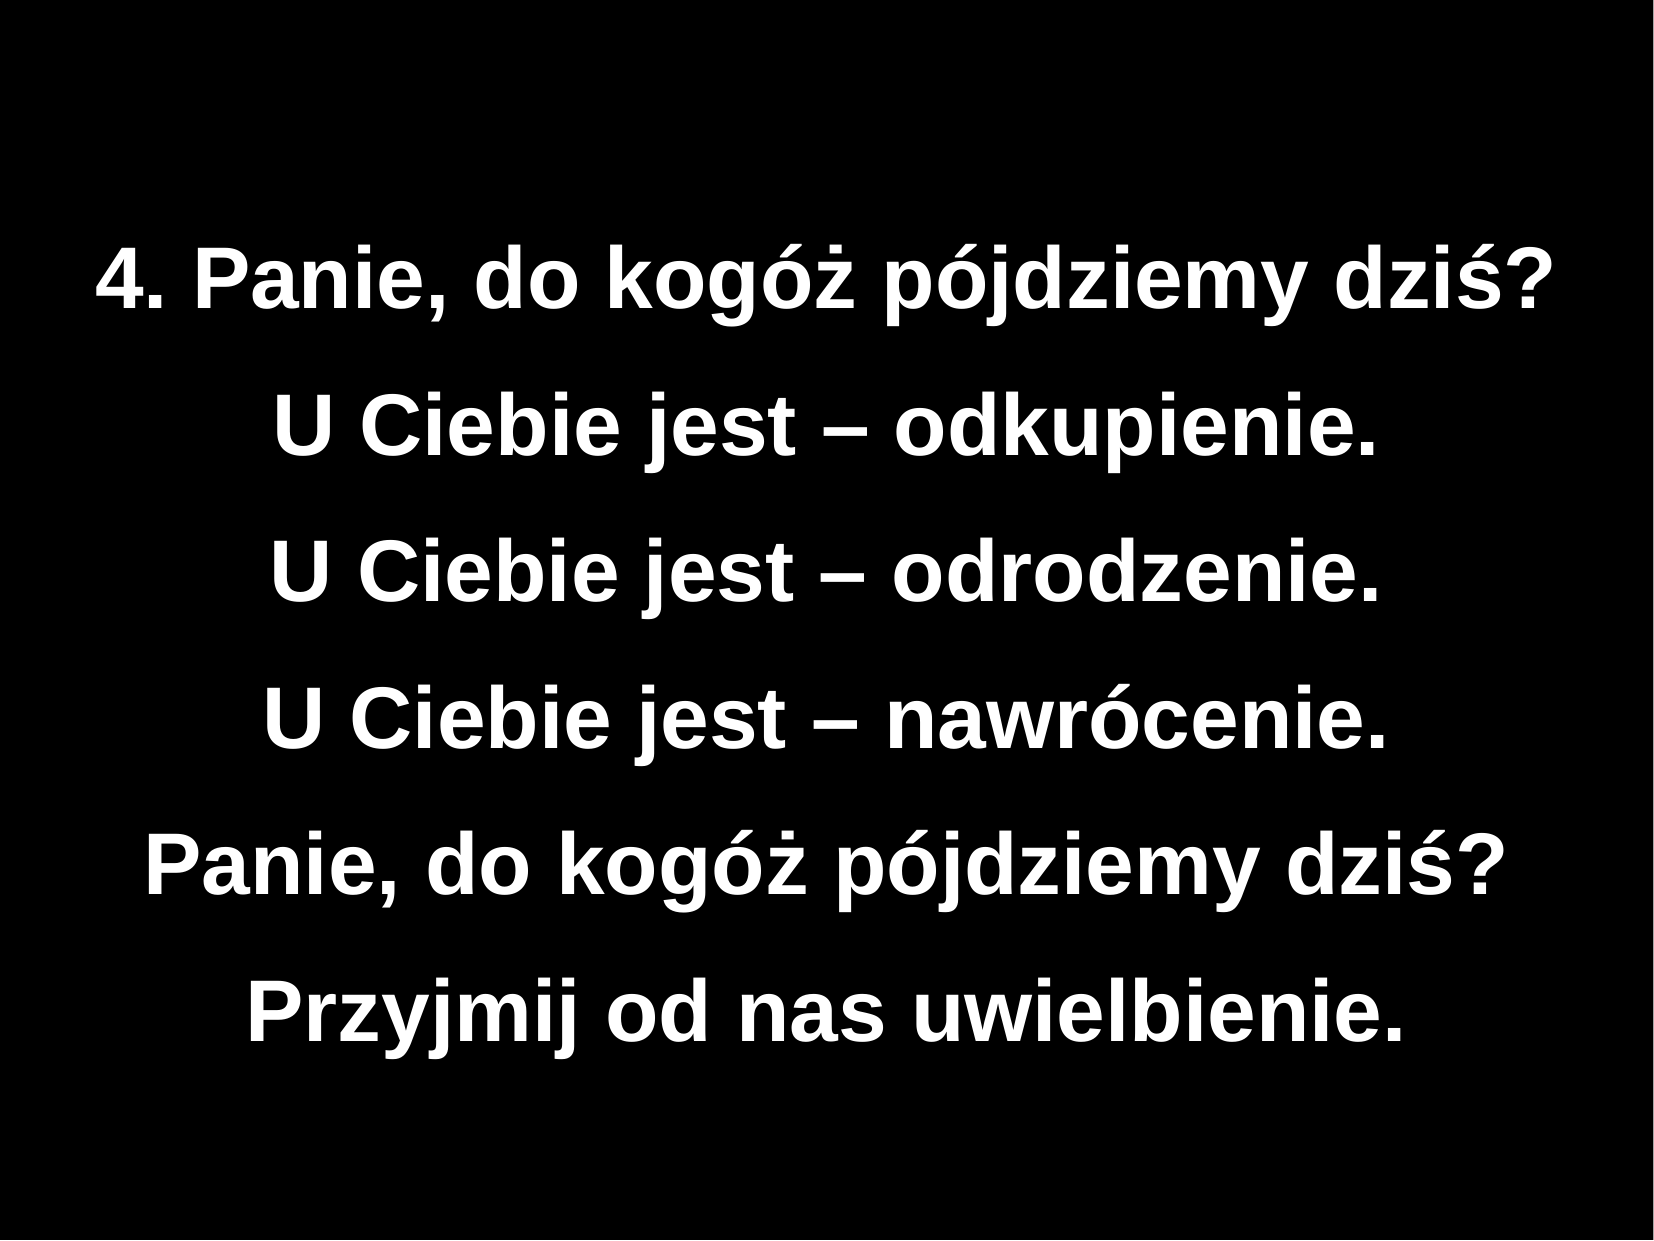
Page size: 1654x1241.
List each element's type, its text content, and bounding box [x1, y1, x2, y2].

subtitle 4. Panie, do kogóż pójdziemy dziś? U Ciebie jest – odkupienie. U Ciebie jest – odrodzenie. U Ciebie jest – nawrócenie. Panie, do kogóż pójdziemy dziś? Przyjmij od nas uwielbienie. [0, 0, 1654, 1241]
